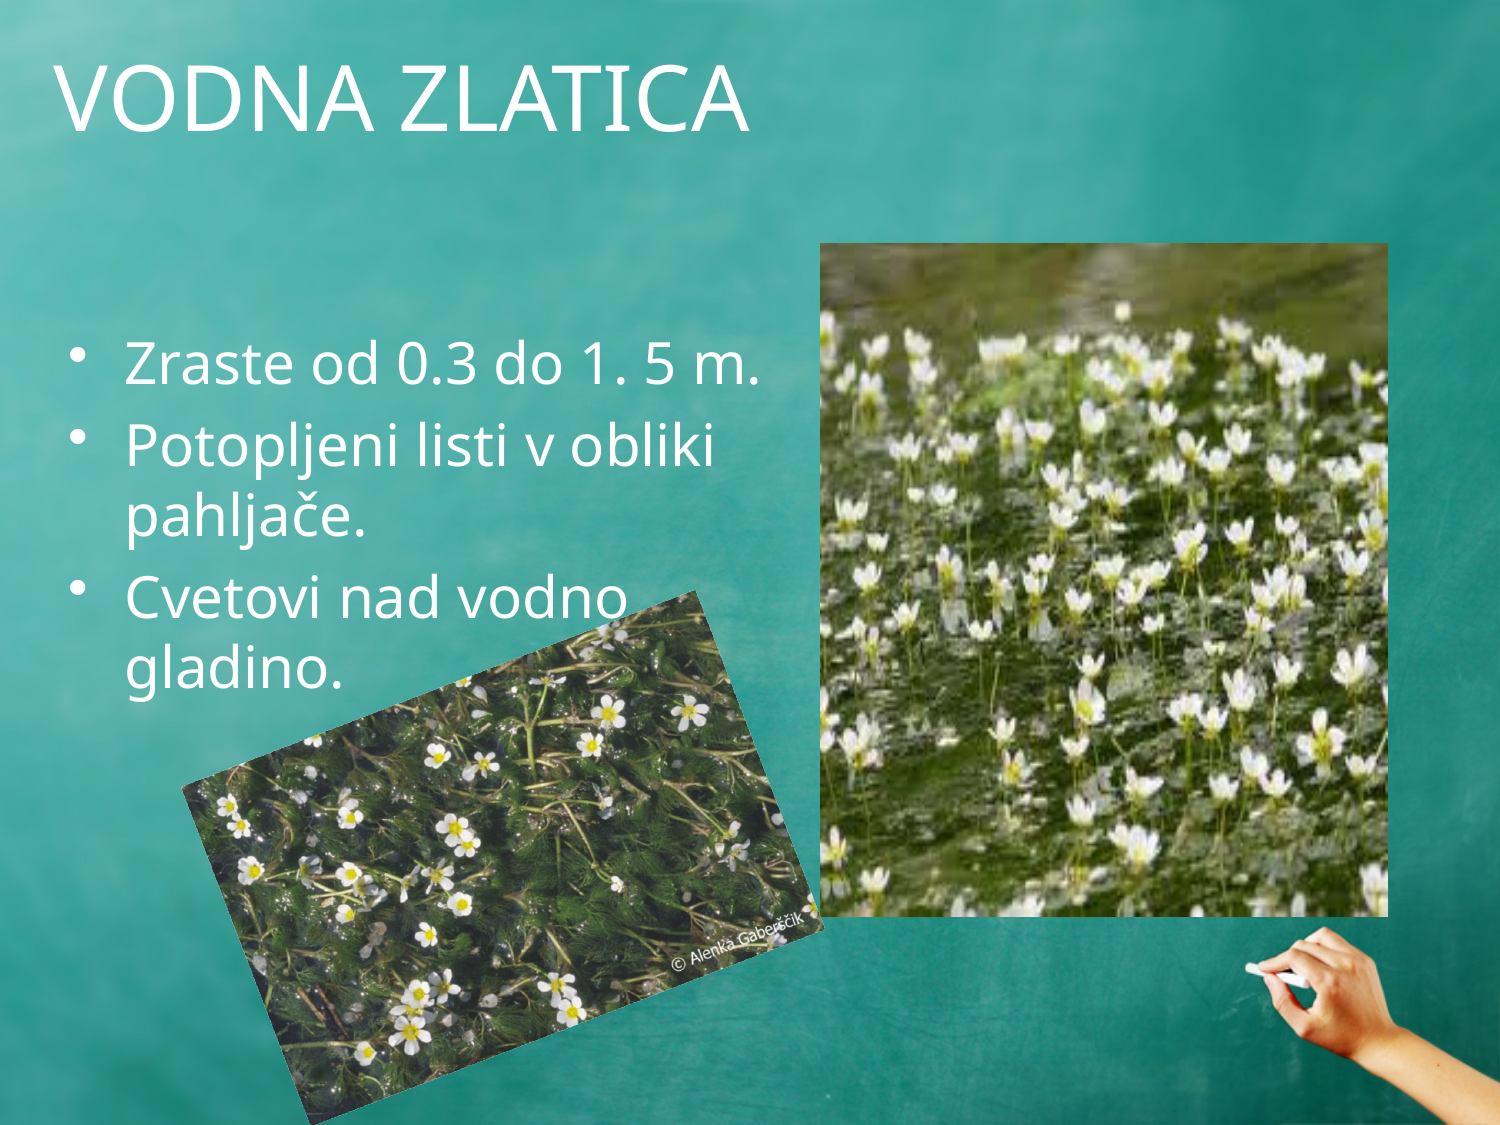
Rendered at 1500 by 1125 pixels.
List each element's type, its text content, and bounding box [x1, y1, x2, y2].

title VODNA ZLATICA [39, 35, 1471, 154]
picture [0, 0, 1500, 1125]
list Zraste od 0.3 do 1. 5 m. Potopljeni listi v obliki pahljače. Cvetovi nad vodno gladino. [53, 237, 788, 938]
